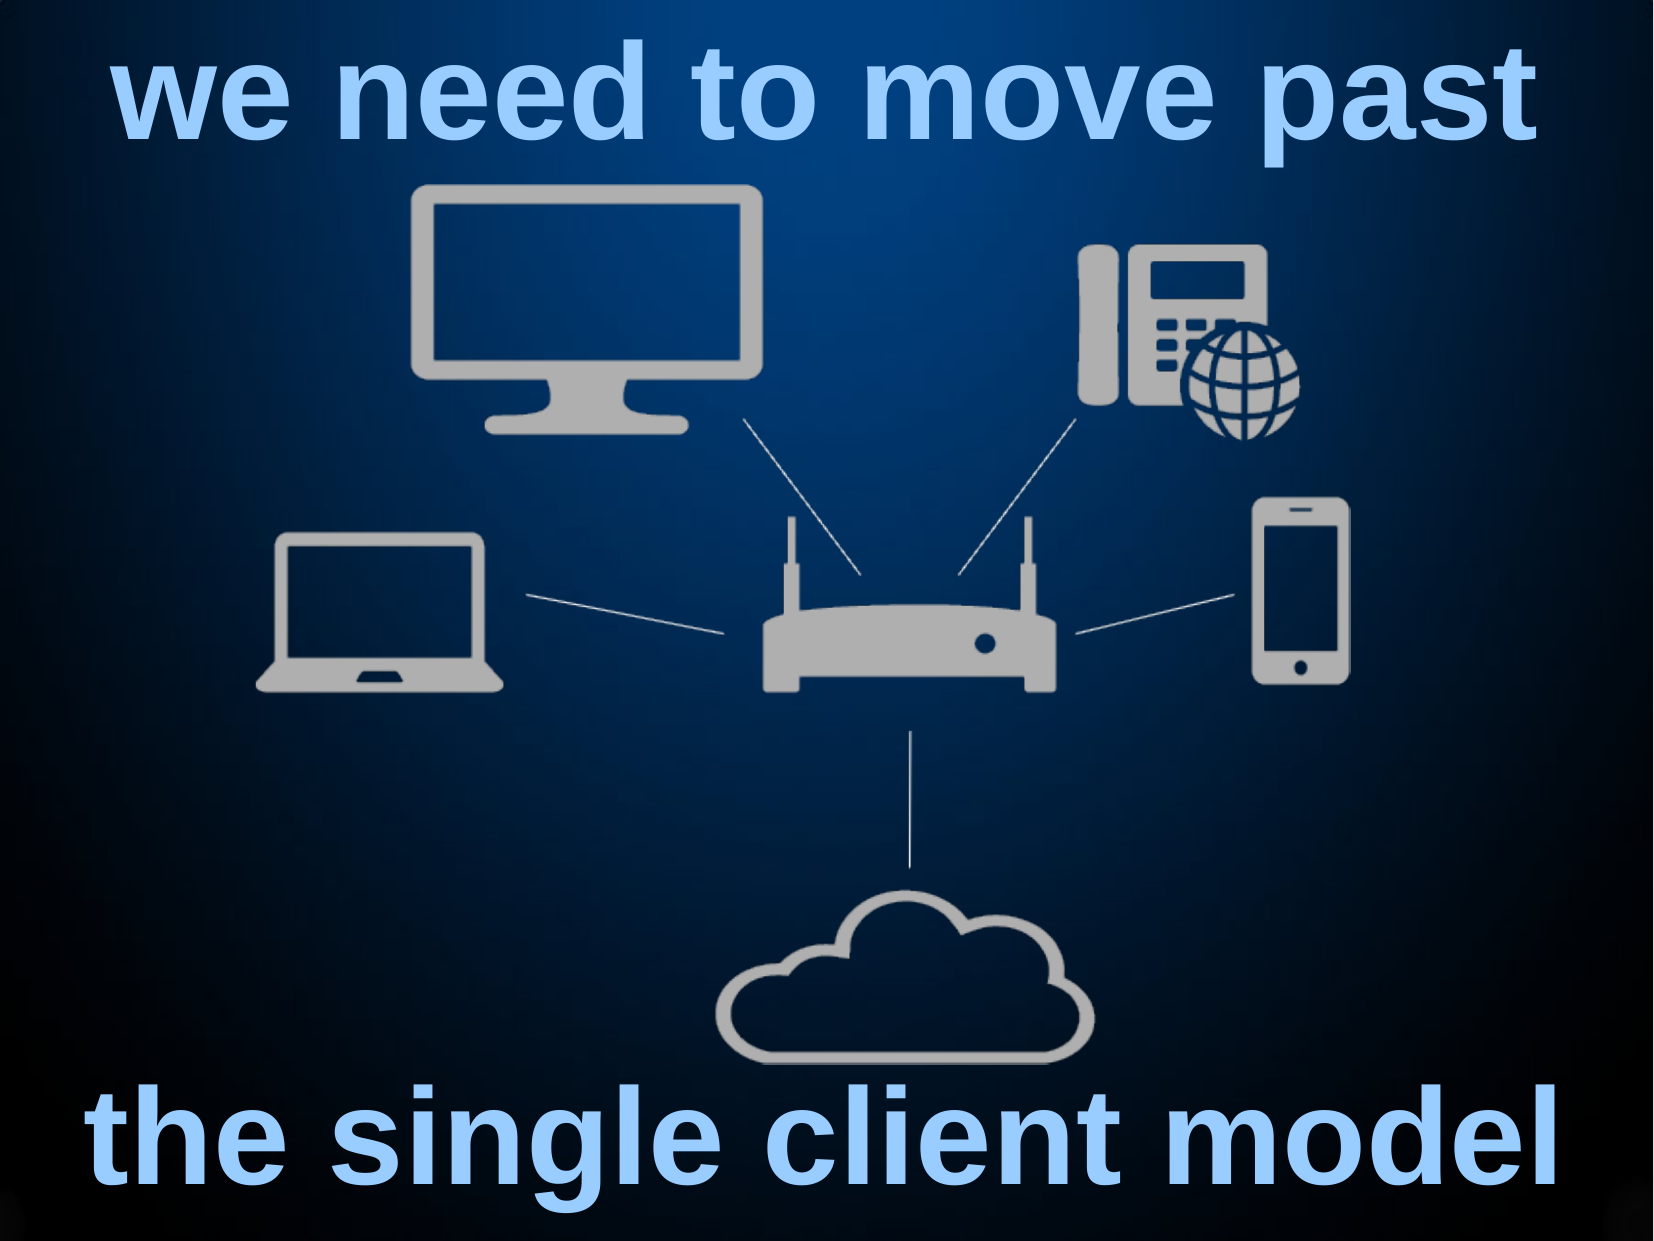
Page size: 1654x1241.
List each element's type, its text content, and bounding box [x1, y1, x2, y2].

picture [0, 0, 1654, 1241]
title the single client model [0, 1033, 1651, 1241]
title we need to move past [0, 2, 1651, 181]
